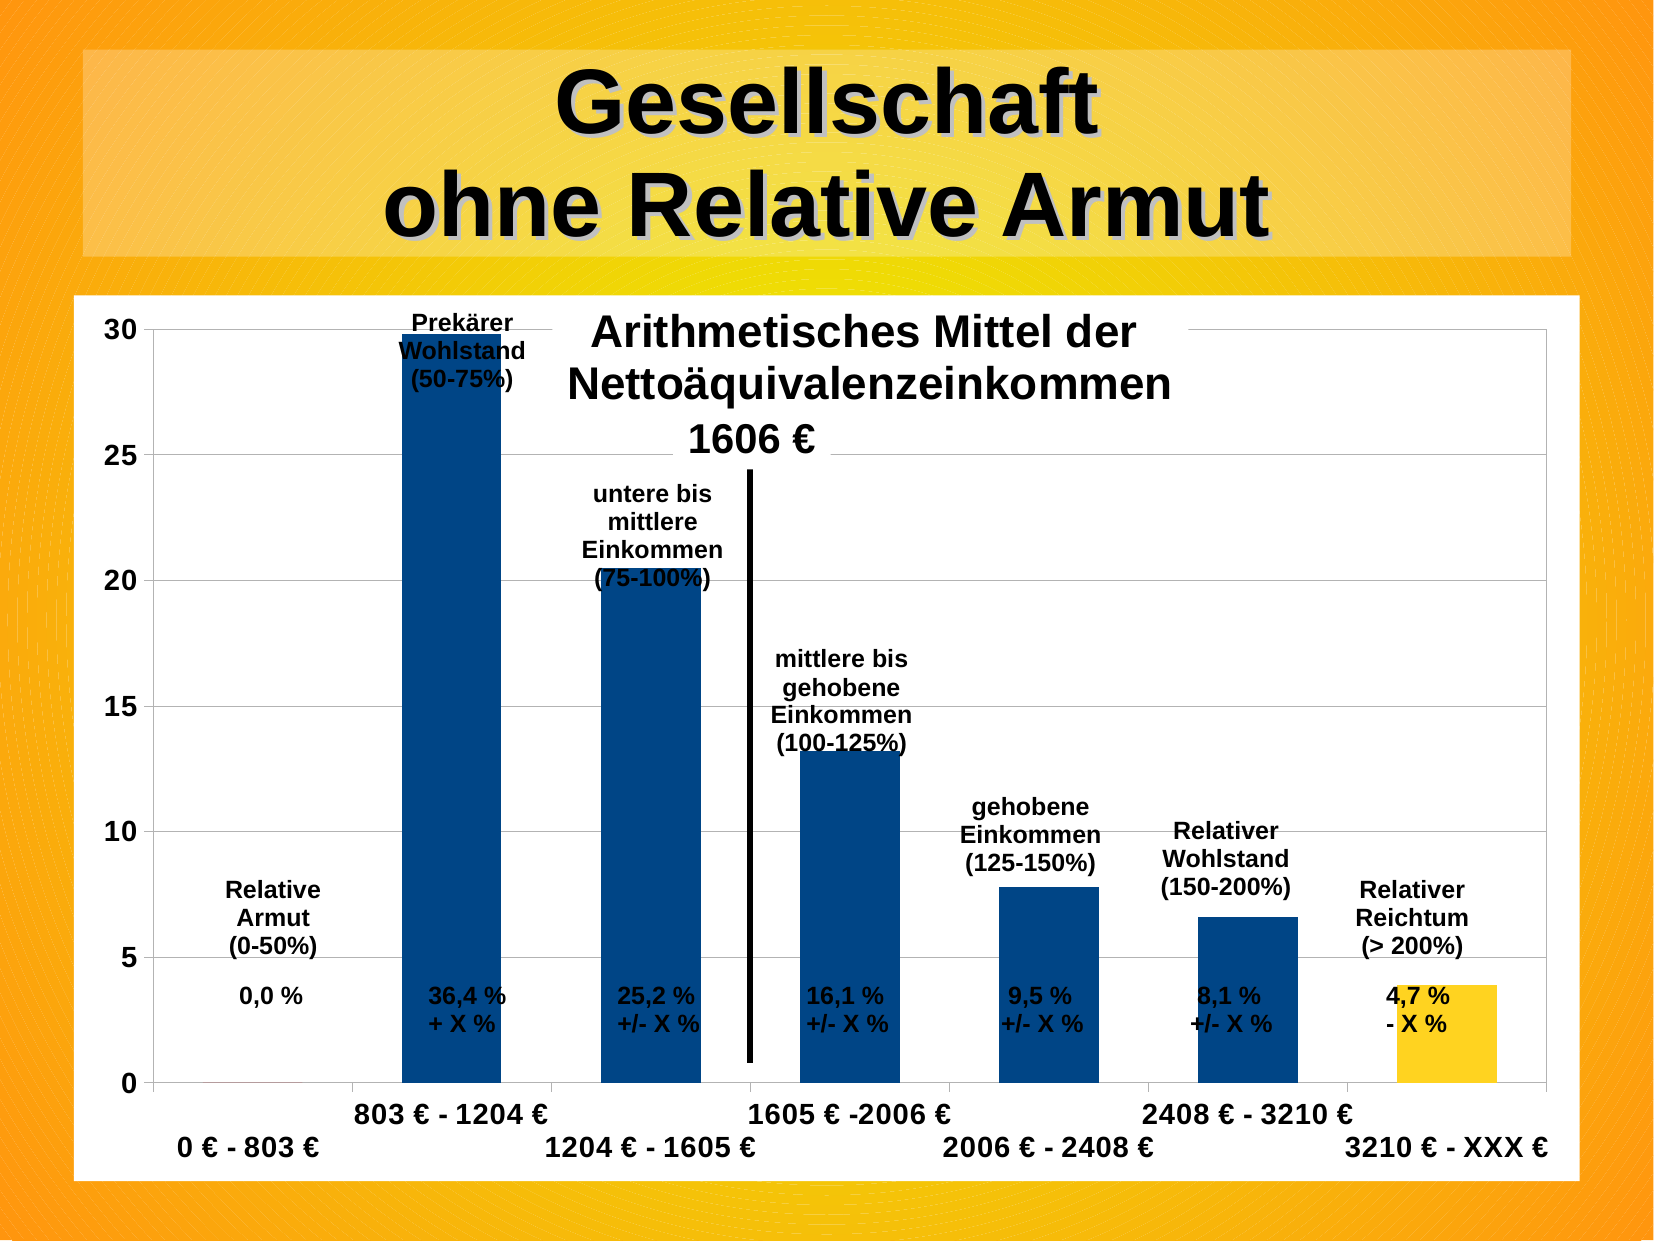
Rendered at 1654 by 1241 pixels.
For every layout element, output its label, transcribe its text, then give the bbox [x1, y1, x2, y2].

text_box Arithmetisches Mittel der Nettoäquivalenzeinkommen [552, 298, 1189, 417]
text_box 16,1 % +/- X % [791, 974, 904, 1046]
title Gesellschaft ohne Relative Armut [82, 49, 1572, 257]
text_box 25,2 % +/- X % [602, 974, 715, 1046]
text_box Relativer Reichtum (> 200%) [1340, 868, 1485, 968]
text_box 1606 € [673, 417, 831, 470]
text_box Prekärer Wohlstand (50-75%) [383, 301, 541, 400]
text_box 4,7 % - X % [1364, 974, 1466, 1046]
text_box 8,1 % +/- X % [1175, 974, 1288, 1046]
text_box 36,4 % + X % [413, 974, 522, 1046]
text_box Relative Armut (0-50%) [210, 868, 337, 967]
chart [73, 295, 1580, 1182]
text_box 0,0 % [224, 974, 319, 1018]
text_box 9,5 % +/- X % [986, 974, 1099, 1046]
text_box mittlere bis gehobene Einkommen (100-125%) [755, 637, 928, 765]
text_box gehobene Einkommen (125-150%) [944, 785, 1117, 885]
text_box untere bis mittlere Einkommen (75-100%) [566, 472, 739, 600]
text_box Relativer Wohlstand (150-200%) [1145, 809, 1307, 908]
